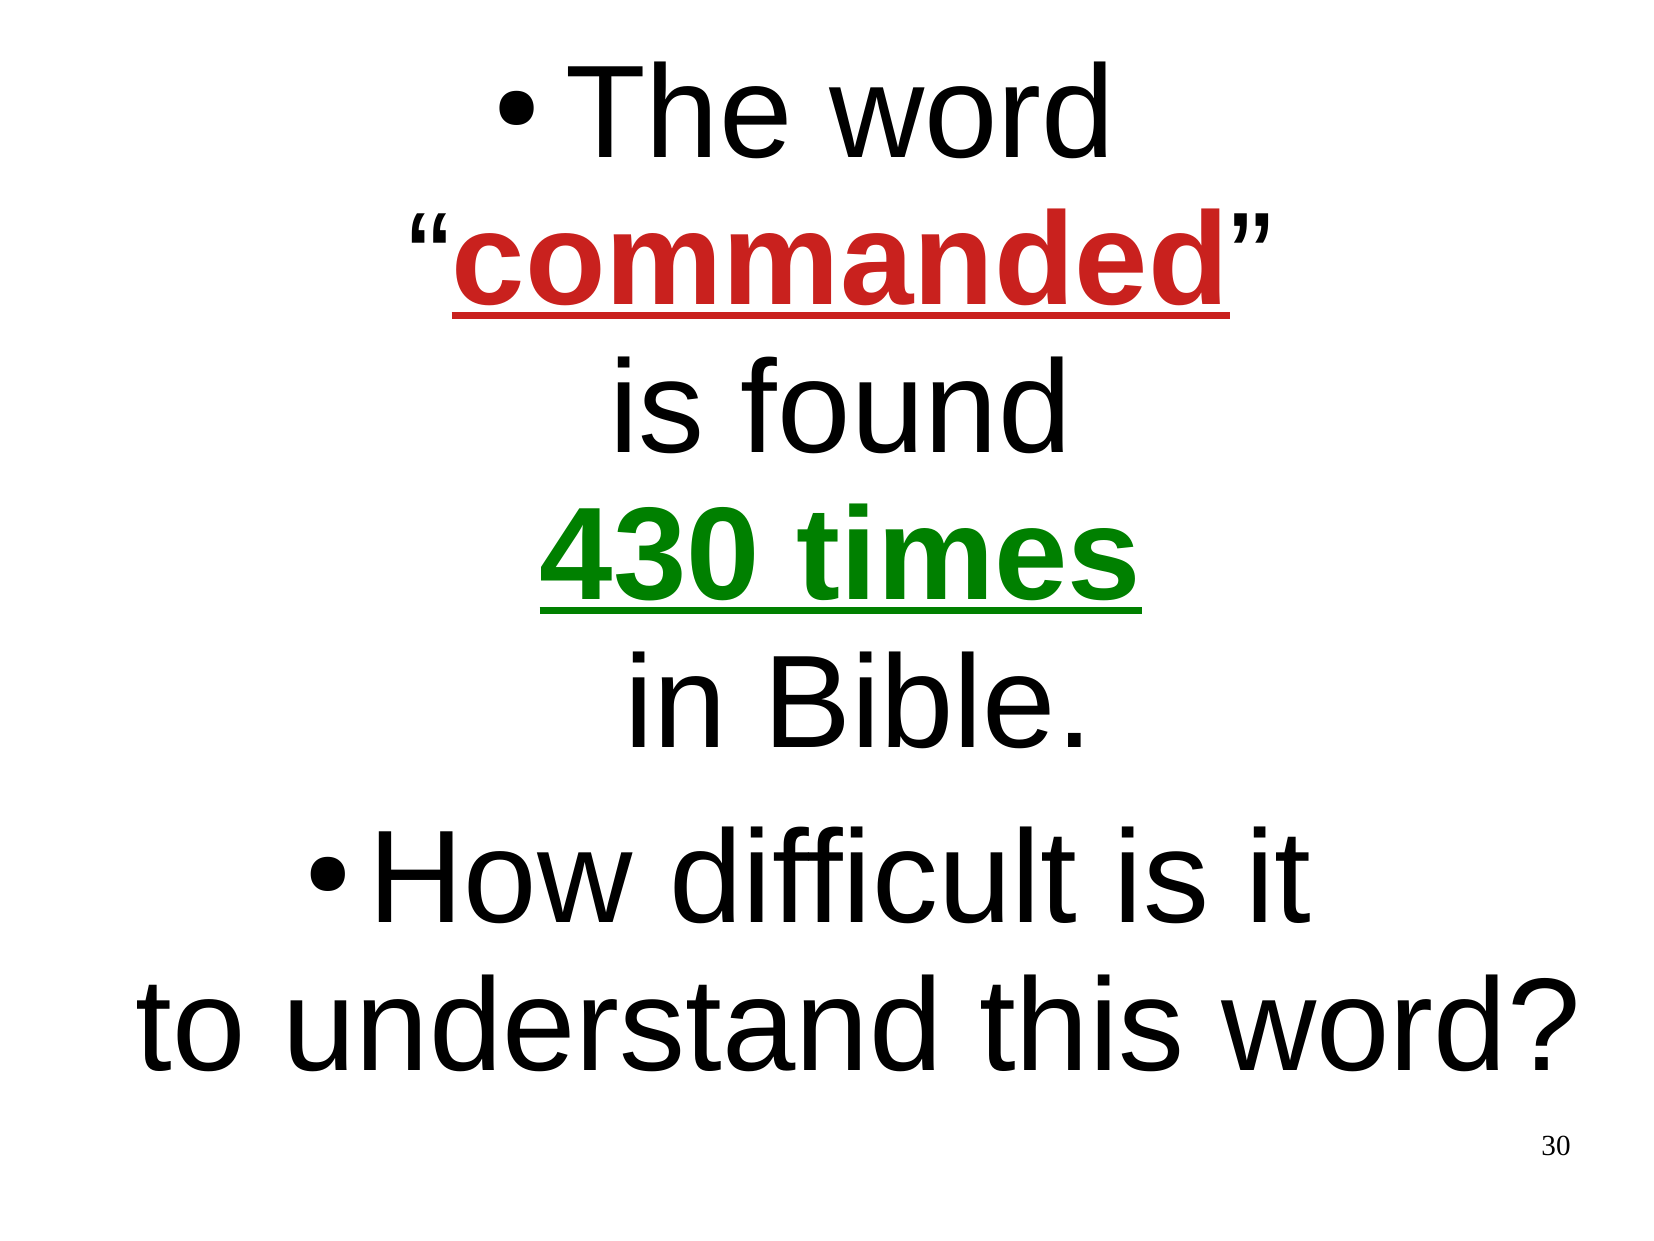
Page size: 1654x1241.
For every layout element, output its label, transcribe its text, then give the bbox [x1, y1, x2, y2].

list The word “commanded” is found 430 times in Bible. How difficult is it to understand this word? [37, 37, 1613, 1201]
